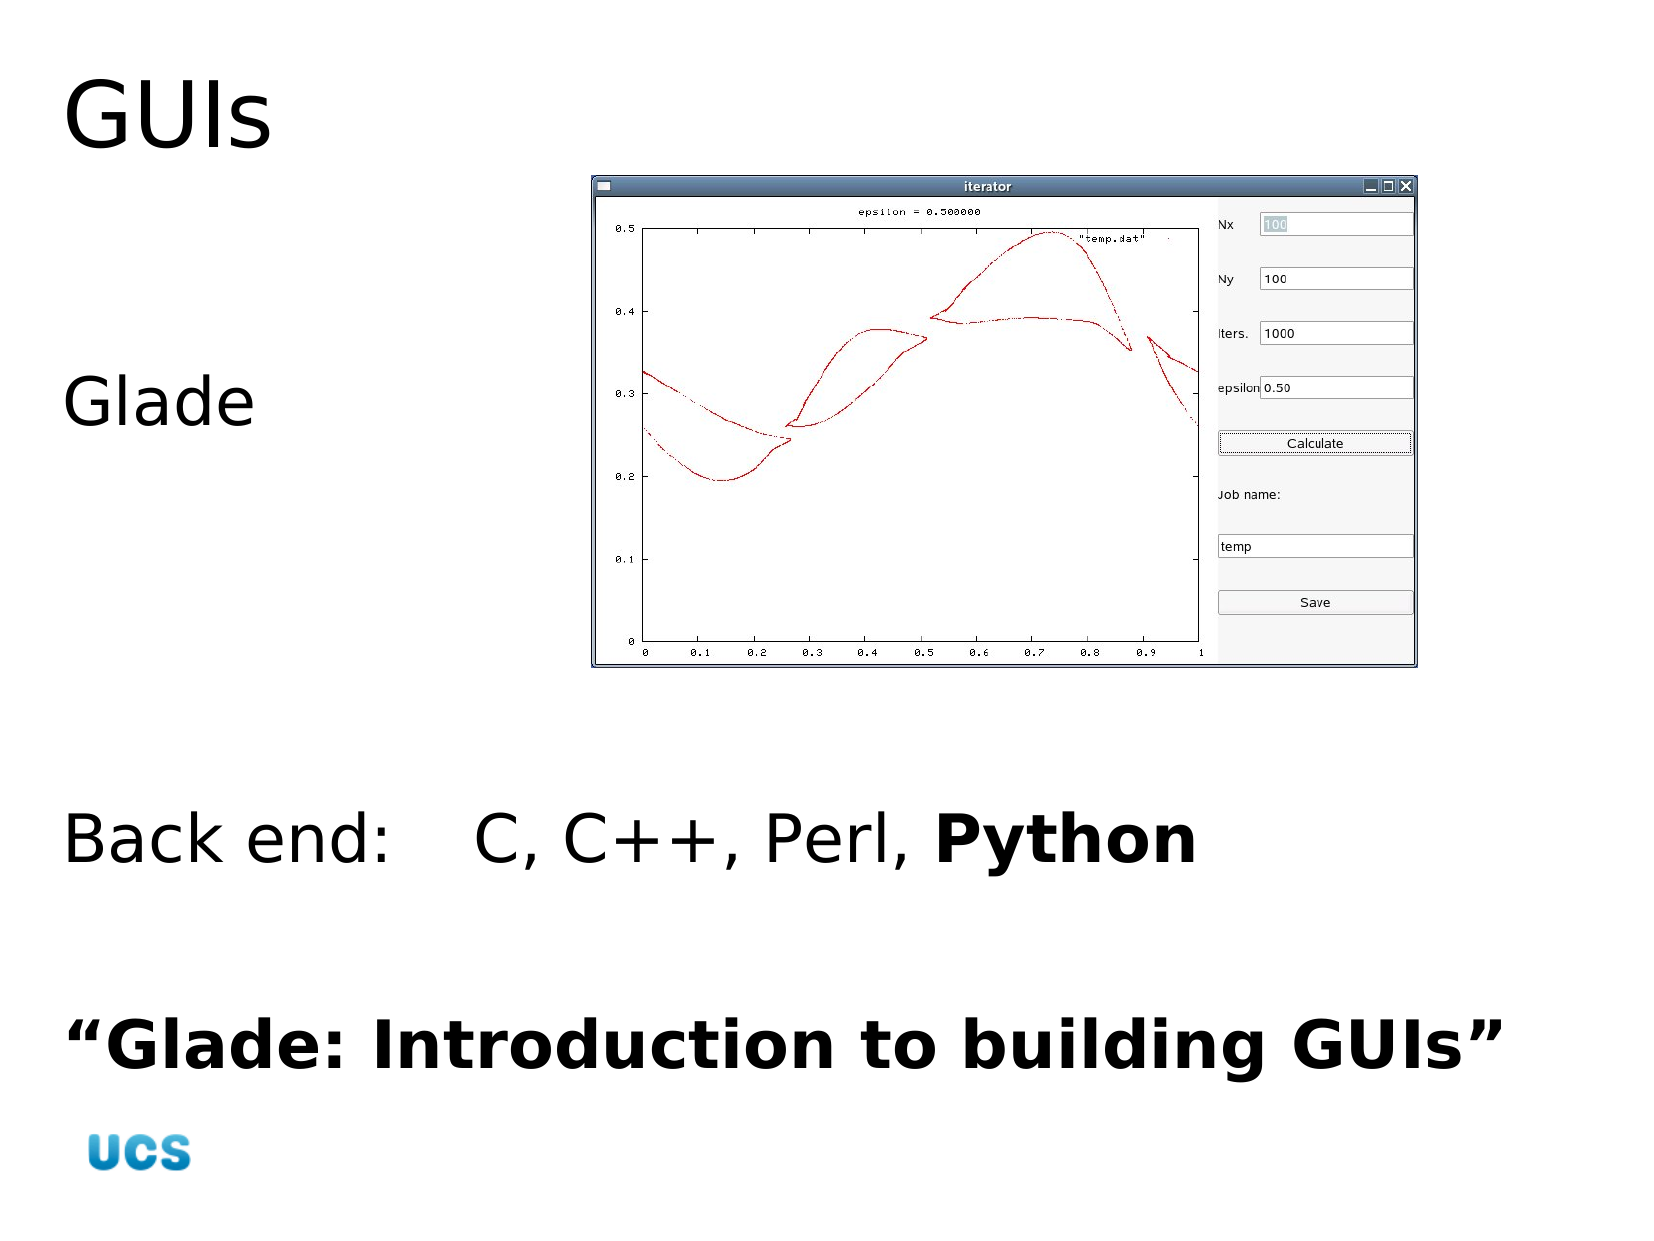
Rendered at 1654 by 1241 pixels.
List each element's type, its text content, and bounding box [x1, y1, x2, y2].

text_box Back end: [59, 797, 397, 881]
text_box GUIs [59, 59, 279, 173]
text_box “Glade: Introduction to building GUIs” [59, 1003, 1513, 1088]
text_box C, C++, Perl, Python [470, 797, 1203, 881]
picture [591, 175, 1418, 668]
picture [88, 1133, 191, 1172]
text_box Glade [59, 360, 260, 444]
